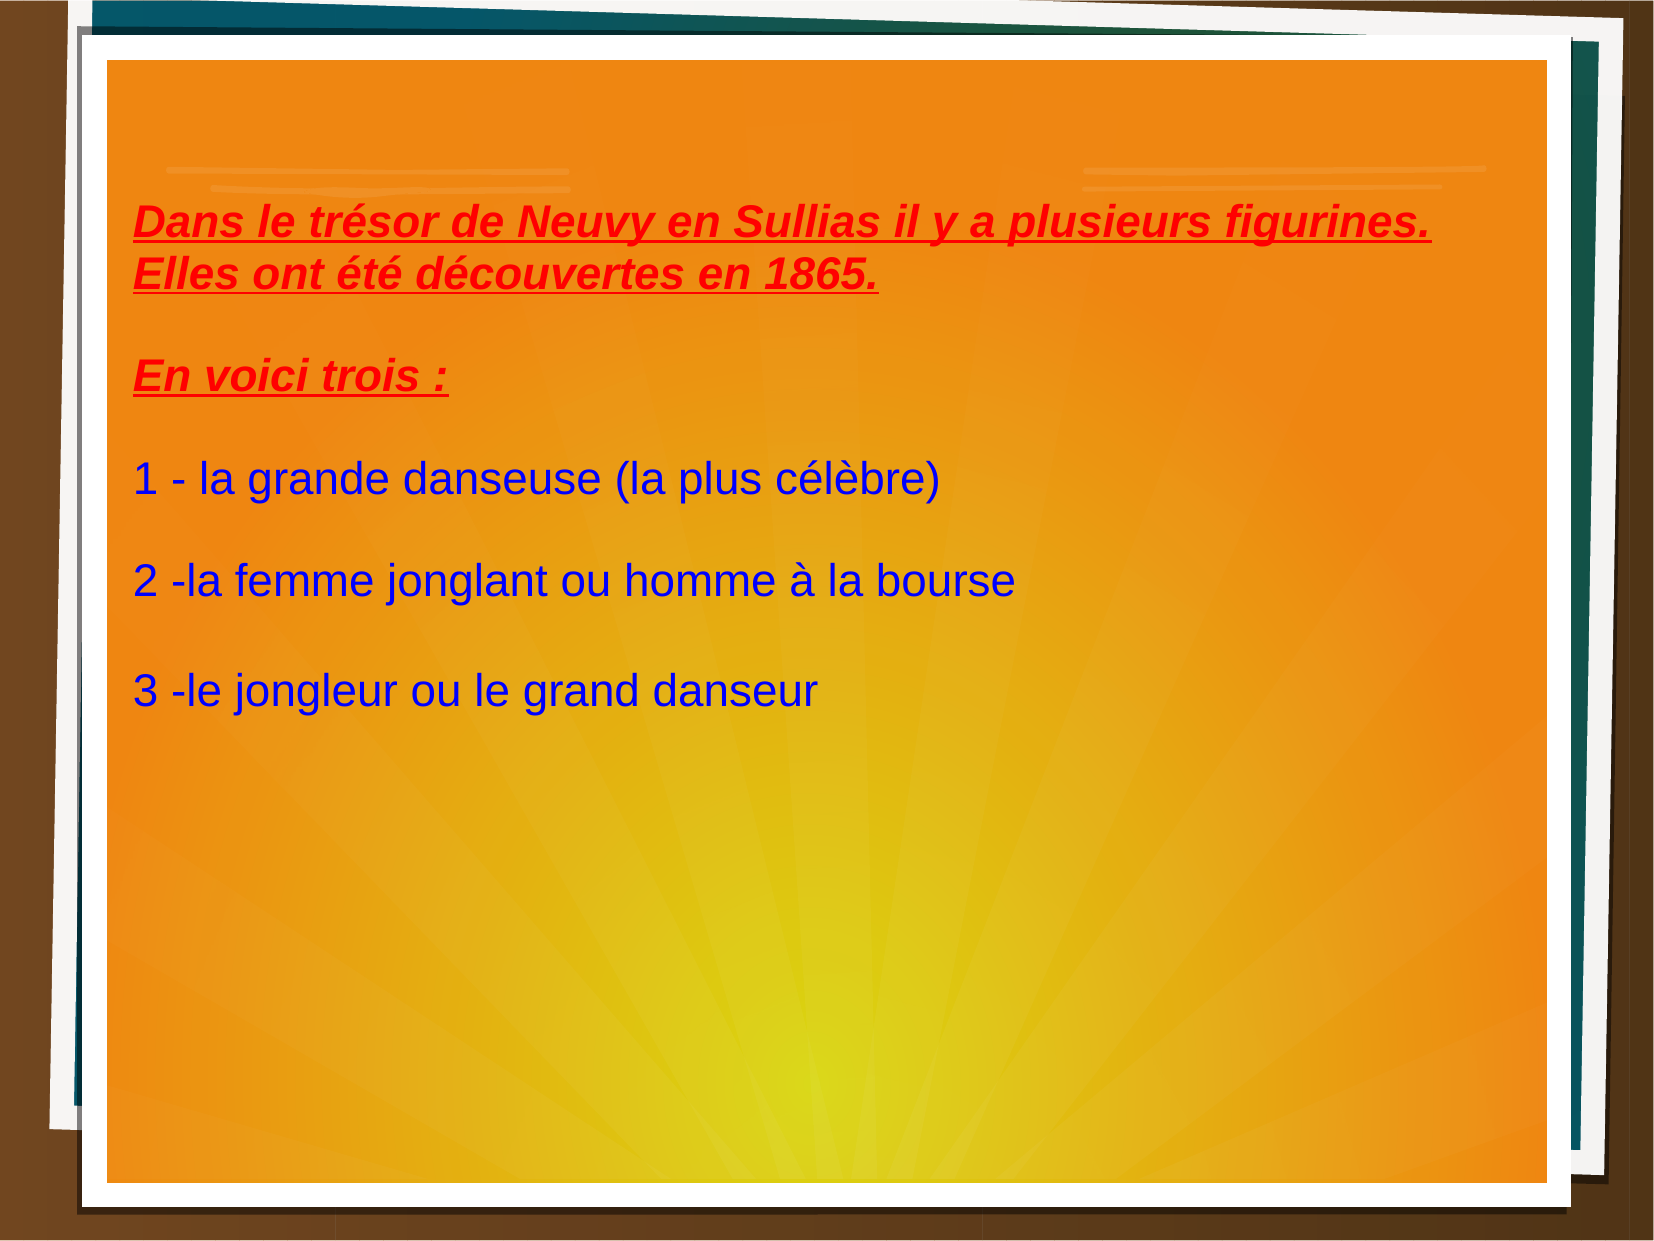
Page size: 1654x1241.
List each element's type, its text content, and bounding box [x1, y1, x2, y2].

text_box [118, 47, 1524, 118]
text_box Dans le trésor de Neuvy en Sullias il y a plusieurs figurines. Elles ont été découvertes en 1865. En voici trois : 1 - la grande danseuse (la plus célèbre) 2 -la femme jonglant ou homme à la bourse 3 -le jongleur ou le grand danseur [118, 188, 1536, 724]
